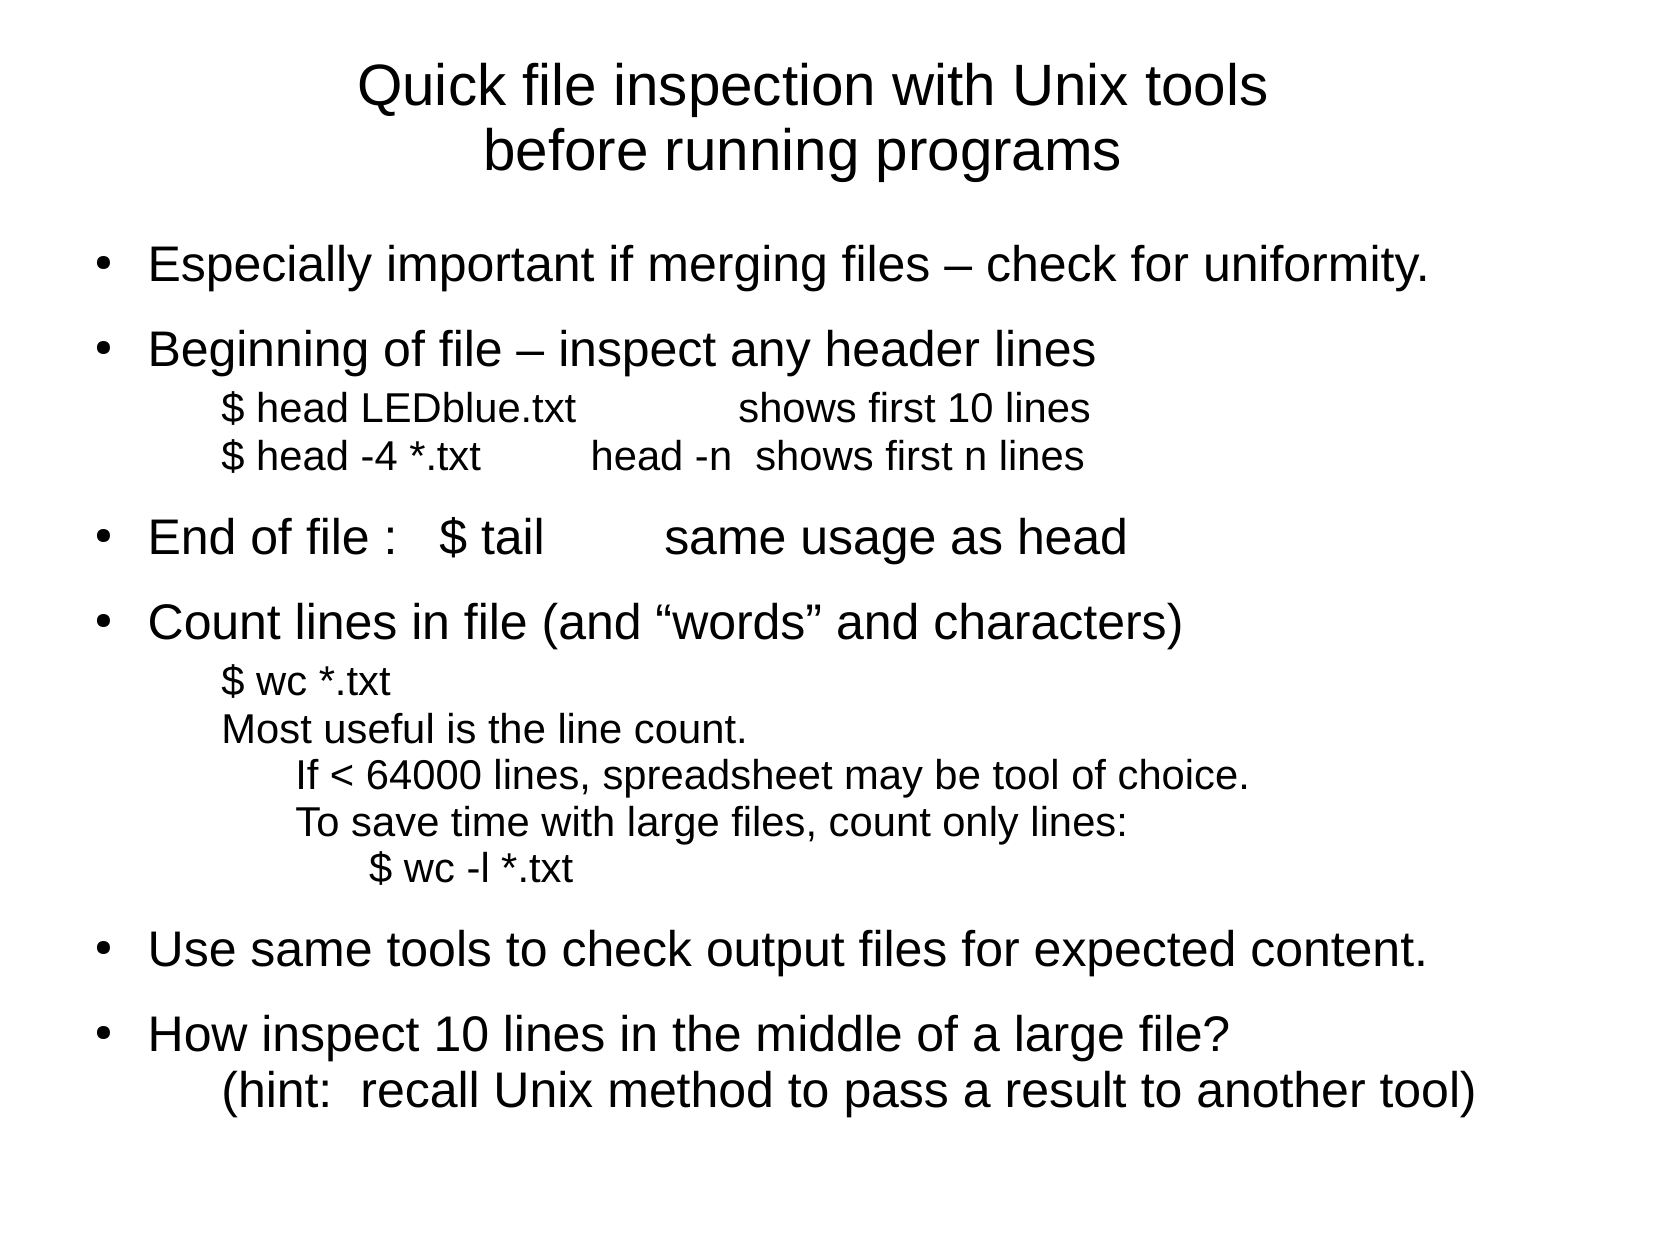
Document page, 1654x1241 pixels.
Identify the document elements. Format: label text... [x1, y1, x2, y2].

title Quick file inspection with Unix tools before running programs [59, 29, 1548, 207]
list Especially important if merging files – check for uniformity. Beginning of file – inspect any header lines $ head LEDblue.txt shows first 10 lines $ head -4 *.txt head -n shows first n lines End of file : $ tail same usage as head Count lines in file (and “words” and characters) $ wc *.txt Most useful is the line count. If < 64000 lines, spreadsheet may be tool of choice. To save time with large files, count only lines: $ wc -l *.txt Use same tools to check output files for expected content. How inspect 10 lines in the middle of a large file? (hint: recall Unix method to pass a result to another tool) [76, 236, 1565, 1198]
